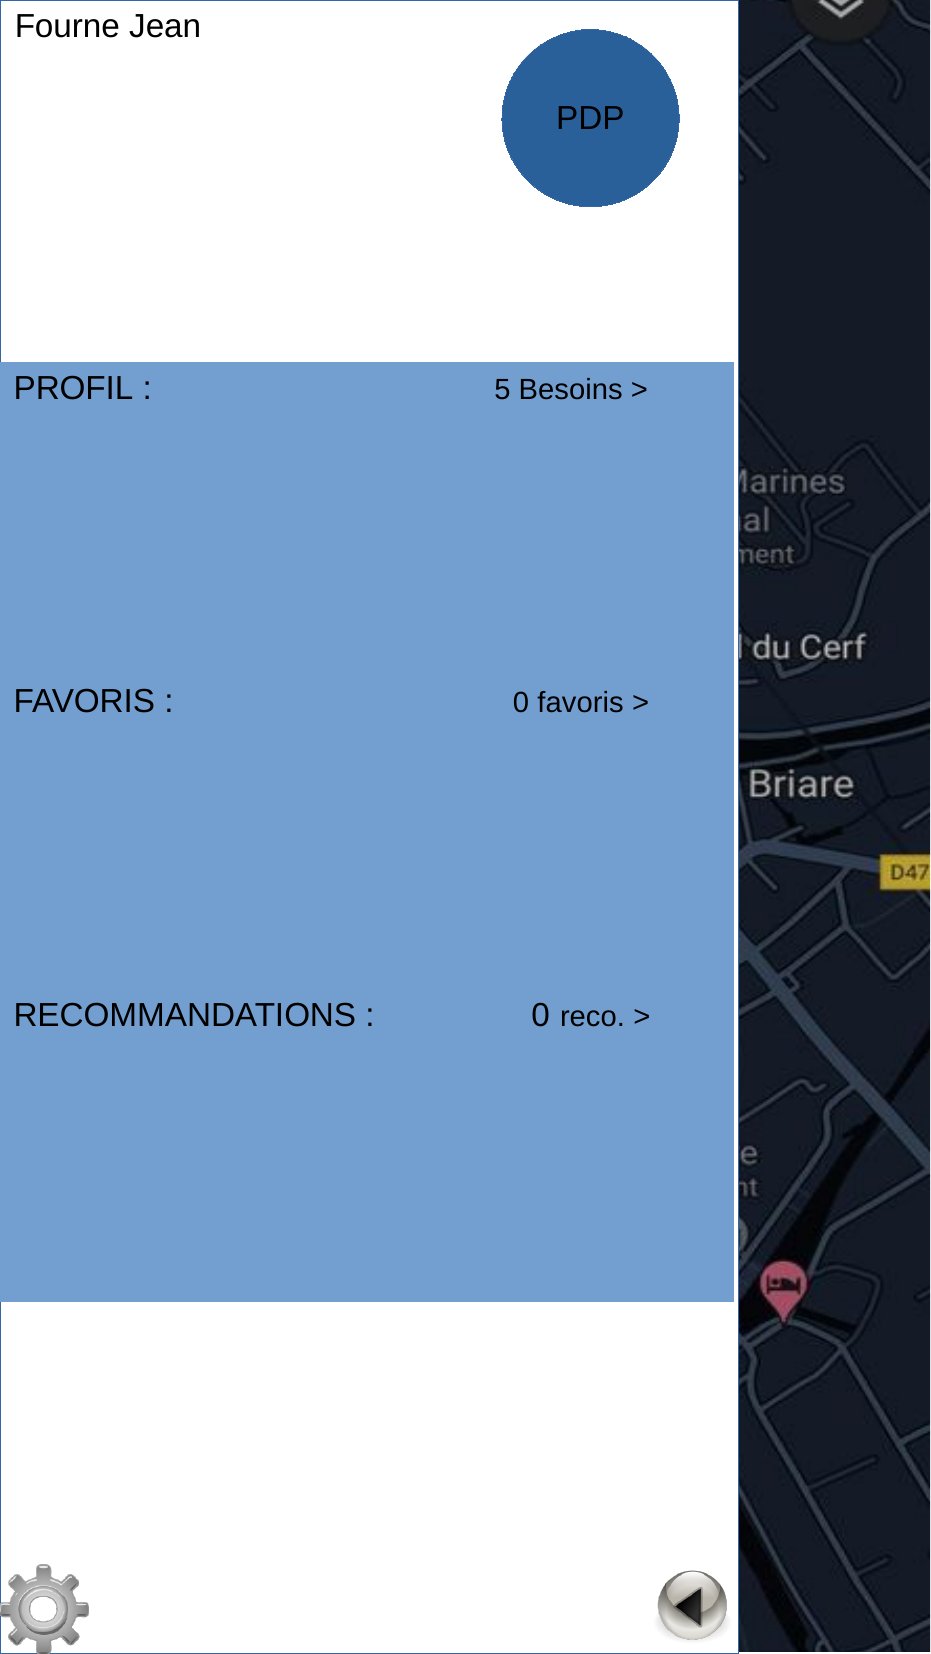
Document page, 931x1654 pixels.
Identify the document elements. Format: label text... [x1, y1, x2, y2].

table_cell RECOMMANDATIONS : 0 reco. > [0, 989, 734, 1302]
picture [649, 0, 931, 1654]
text_box PDP [501, 29, 680, 207]
table_header PROFIL : 5 Besoins > [0, 362, 734, 676]
text_box [0, 52, 739, 1654]
picture [0, 1564, 89, 1654]
table_cell FAVORIS : 0 favoris > [0, 676, 734, 989]
text_box Fourne Jean [0, 0, 739, 52]
